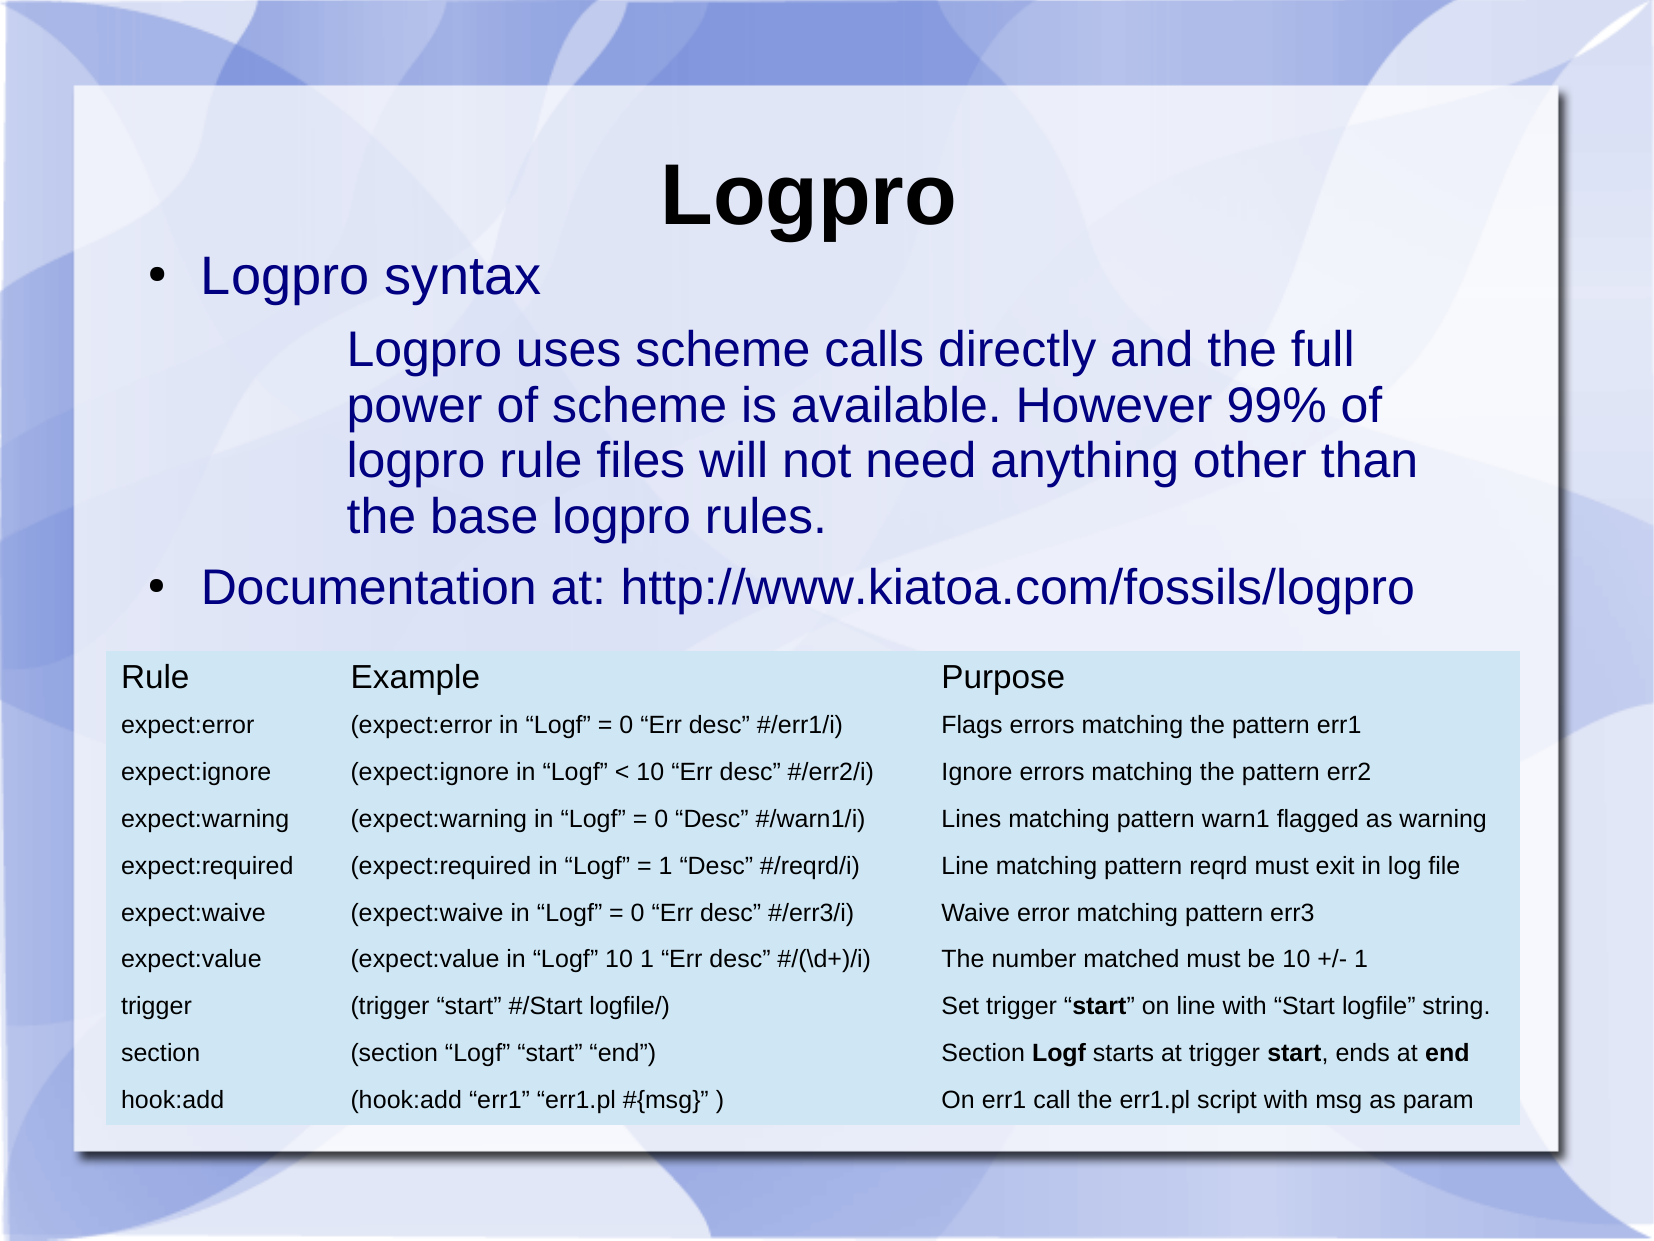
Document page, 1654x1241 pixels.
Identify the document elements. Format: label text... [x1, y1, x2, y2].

table_cell (expect:required in “Logf” = 1 “Desc” #/reqrd/i) [336, 844, 927, 891]
table_cell Set trigger “start” on line with “Start logfile” string. [927, 985, 1520, 1032]
picture [0, 0, 1654, 1241]
table_cell (expect:ignore in “Logf” < 10 “Err desc” #/err2/i) [336, 750, 927, 797]
table_cell expect:error [106, 703, 336, 750]
table_cell Lines matching pattern warn1 flagged as warning [927, 797, 1520, 844]
table_cell Line matching pattern reqrd must exit in log file [927, 844, 1520, 891]
table_cell The number matched must be 10 +/- 1 [927, 938, 1520, 985]
table_header Rule [106, 651, 336, 703]
list Logpro syntax Logpro uses scheme calls directly and the full power of scheme is available. However 99% of logpro rule files will not need anything other than the base logpro rules. Documentation at: http://www.kiatoa.com/fossils/logpro [129, 245, 1489, 616]
table_cell Ignore errors matching the pattern err2 [927, 750, 1520, 797]
table_cell expect:ignore [106, 750, 336, 797]
table_cell section [106, 1032, 336, 1078]
table_cell expect:required [106, 844, 336, 891]
table_cell expect:waive [106, 891, 336, 938]
title Logpro [82, 90, 1536, 298]
table_cell expect:value [106, 938, 336, 985]
table_cell (section “Logf” “start” “end”) [336, 1032, 927, 1078]
table_cell Waive error matching pattern err3 [927, 891, 1520, 938]
table_cell (expect:error in “Logf” = 0 “Err desc” #/err1/i) [336, 703, 927, 750]
table_cell (hook:add “err1” “err1.pl #{msg}” ) [336, 1078, 927, 1125]
table_cell hook:add [106, 1078, 336, 1125]
table_header Example [336, 651, 927, 703]
table_cell (expect:waive in “Logf” = 0 “Err desc” #/err3/i) [336, 891, 927, 938]
table_cell On err1 call the err1.pl script with msg as param [927, 1078, 1520, 1125]
table_cell (expect:value in “Logf” 10 1 “Err desc” #/(\d+)/i) [336, 938, 927, 985]
table_cell Flags errors matching the pattern err1 [927, 703, 1520, 750]
table_cell (expect:warning in “Logf” = 0 “Desc” #/warn1/i) [336, 797, 927, 844]
table_header Purpose [927, 651, 1520, 703]
table_cell trigger [106, 985, 336, 1032]
table_cell (trigger “start” #/Start logfile/) [336, 985, 927, 1032]
table_cell Section Logf starts at trigger start, ends at end [927, 1032, 1520, 1078]
table_cell expect:warning [106, 797, 336, 844]
